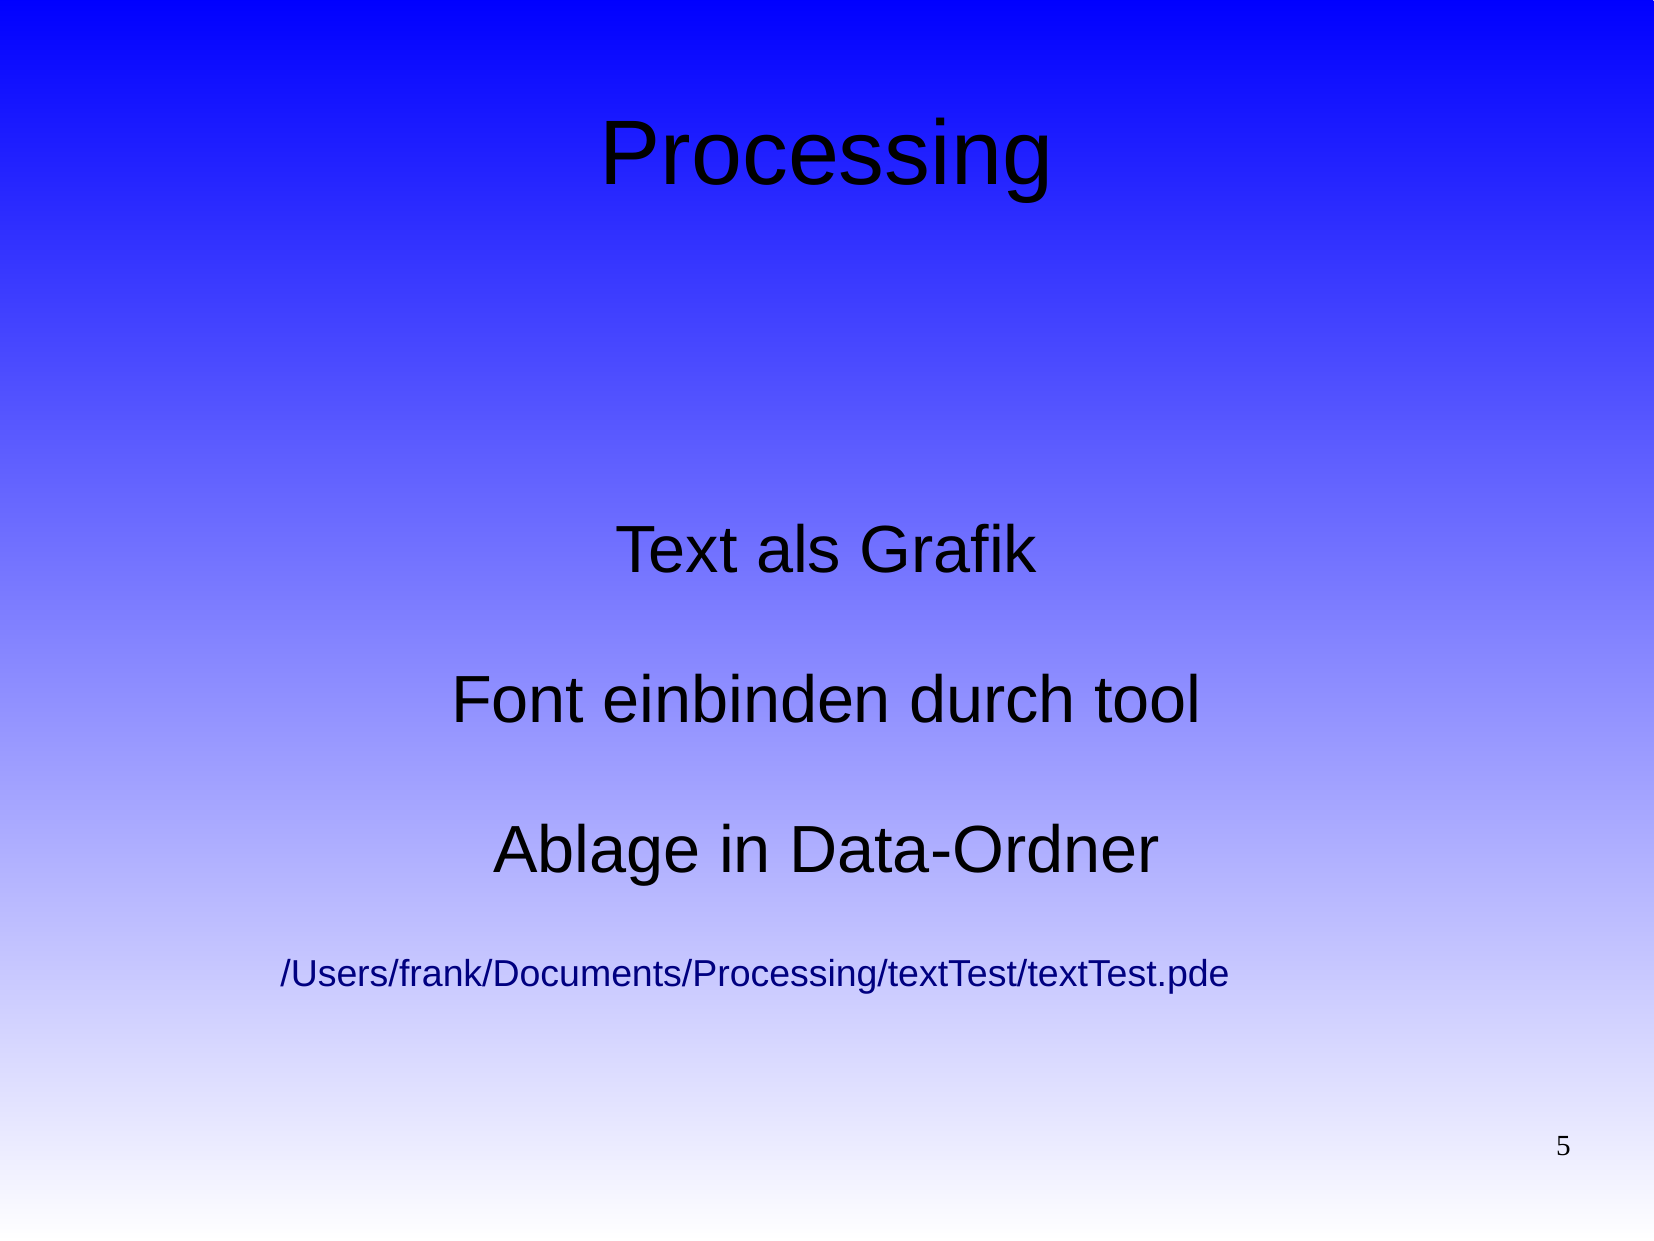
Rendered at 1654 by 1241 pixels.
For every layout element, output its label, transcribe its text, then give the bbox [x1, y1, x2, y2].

subtitle Text als Grafik Font einbinden durch tool Ablage in Data-Ordner [82, 297, 1571, 1102]
title Processing [82, 49, 1571, 257]
text_box /Users/frank/Documents/Processing/textTest/textTest.pde [265, 944, 1414, 1015]
